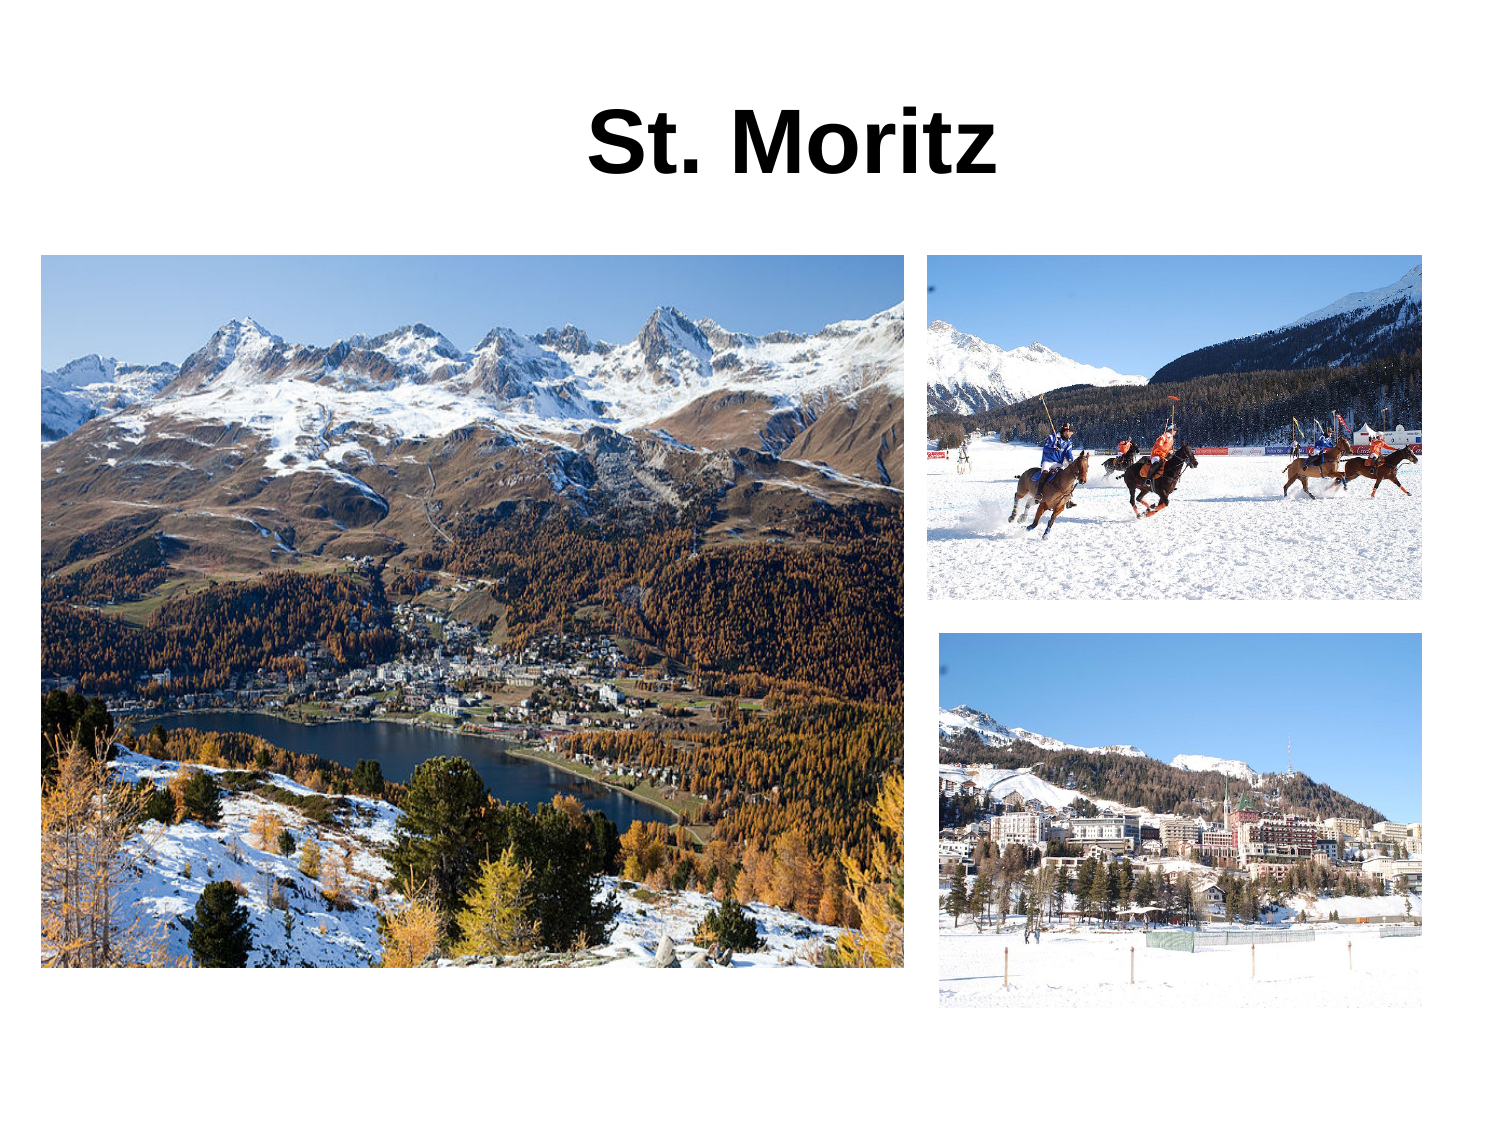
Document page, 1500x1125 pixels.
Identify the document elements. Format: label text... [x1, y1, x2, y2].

title St. Moritz [76, 42, 1427, 231]
picture [927, 255, 1422, 600]
picture [41, 255, 904, 968]
picture [939, 633, 1422, 1008]
